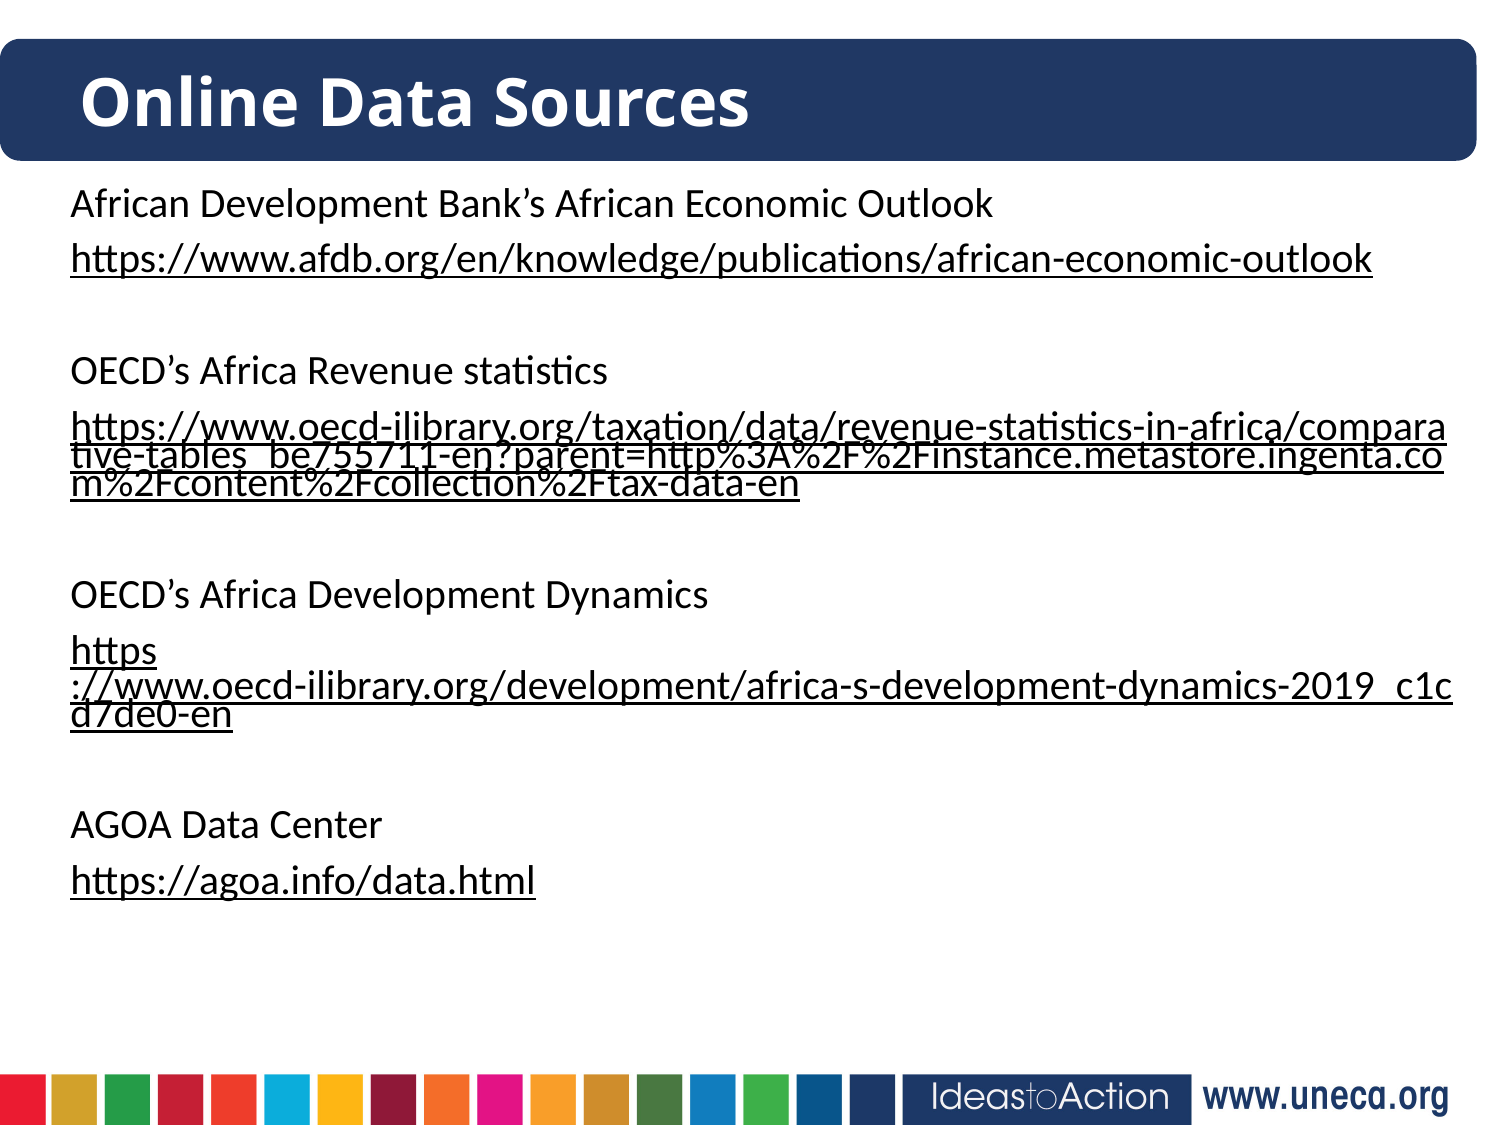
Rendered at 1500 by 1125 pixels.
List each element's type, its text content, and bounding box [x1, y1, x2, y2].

text_box Online Data Sources [0, 38, 1477, 161]
list African Development Bank’s African Economic Outlook https://www.afdb.org/en/knowledge/publications/african-economic-outlook OECD’s Africa Revenue statistics https://www.oecd-ilibrary.org/taxation/data/revenue-statistics-in-africa/comparative-tables_be755711-en?parent=http%3A%2F%2Finstance.metastore.ingenta.com%2Fcontent%2Fcollection%2Ftax-data-en OECD’s Africa Development Dynamics https://www.oecd-ilibrary.org/development/africa-s-development-dynamics-2019_c1cd7de0-en AGOA Data Center https://agoa.info/data.html [55, 181, 1477, 1014]
